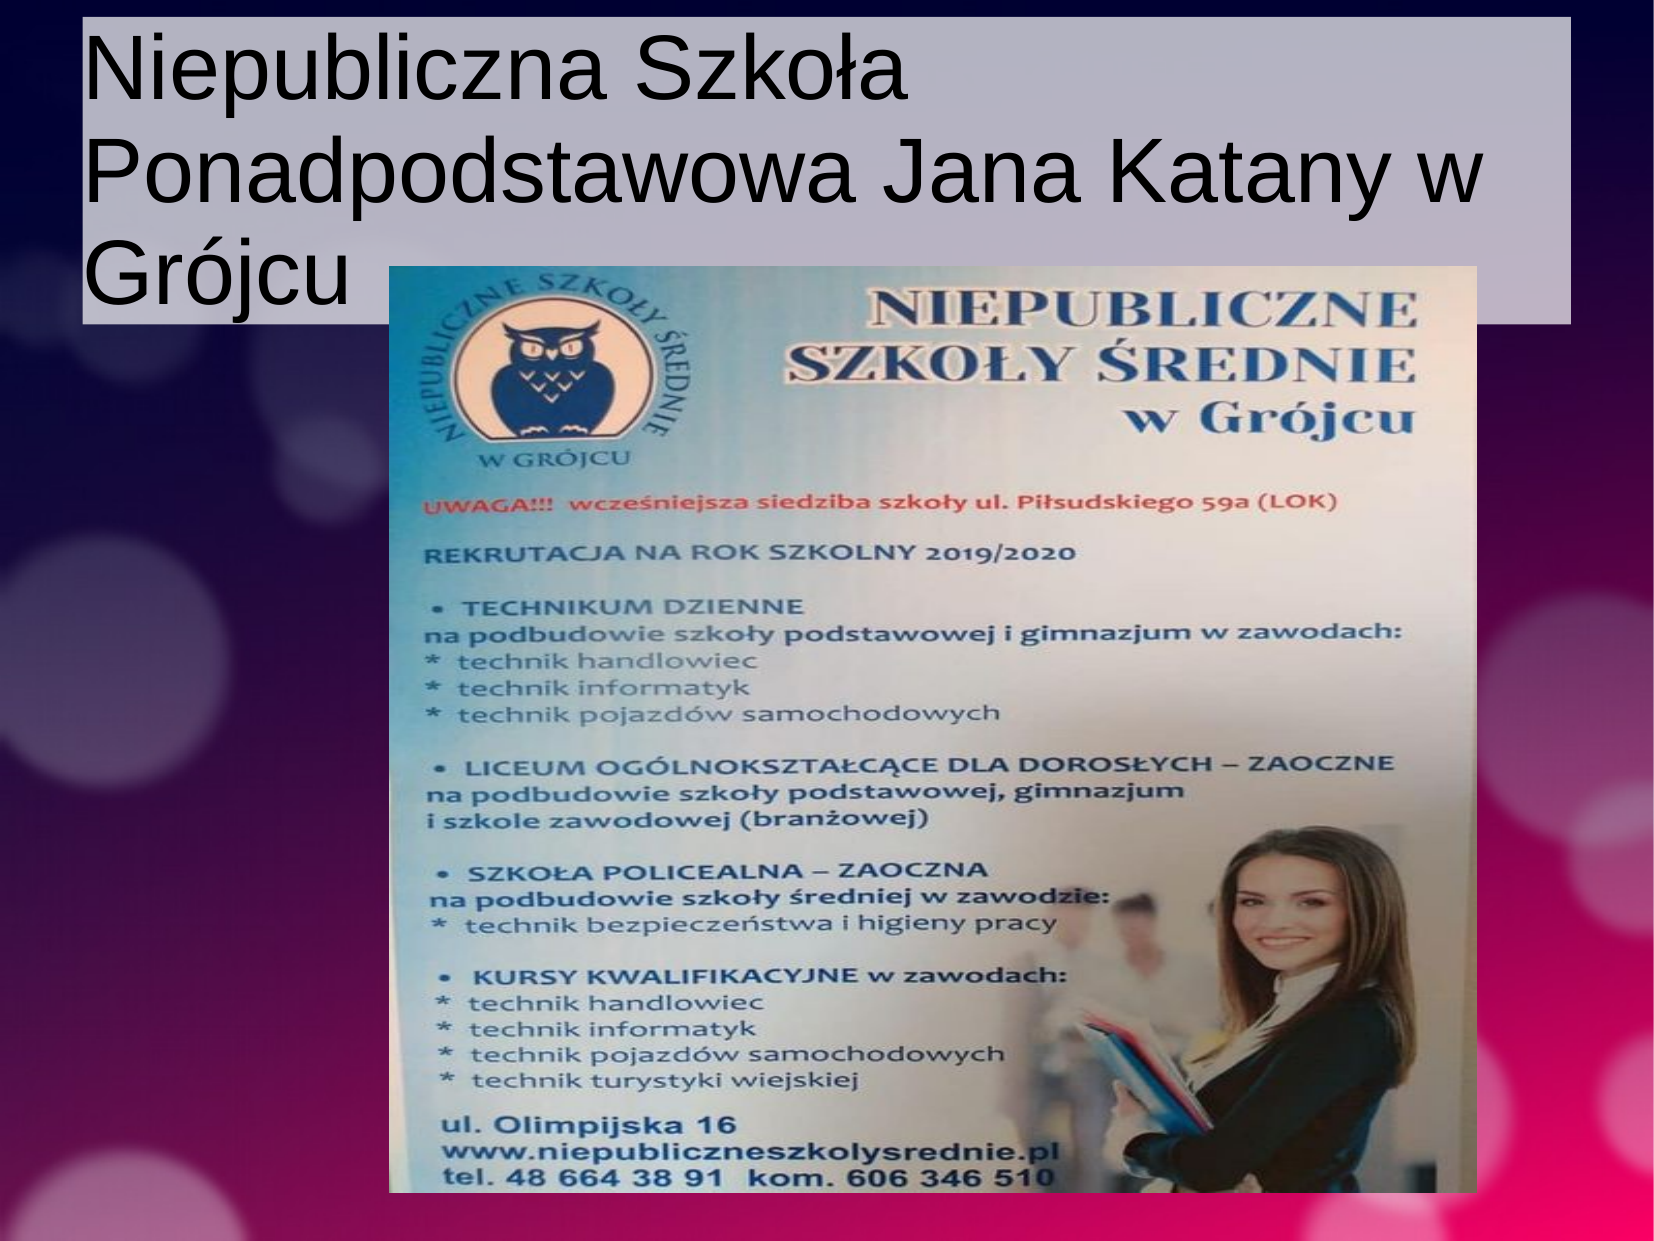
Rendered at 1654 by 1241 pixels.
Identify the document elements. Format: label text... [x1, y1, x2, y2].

picture [0, 0, 1654, 1241]
title Niepubliczna Szkoła Ponadpodstawowa Jana Katany w Grójcu [82, 16, 1571, 325]
